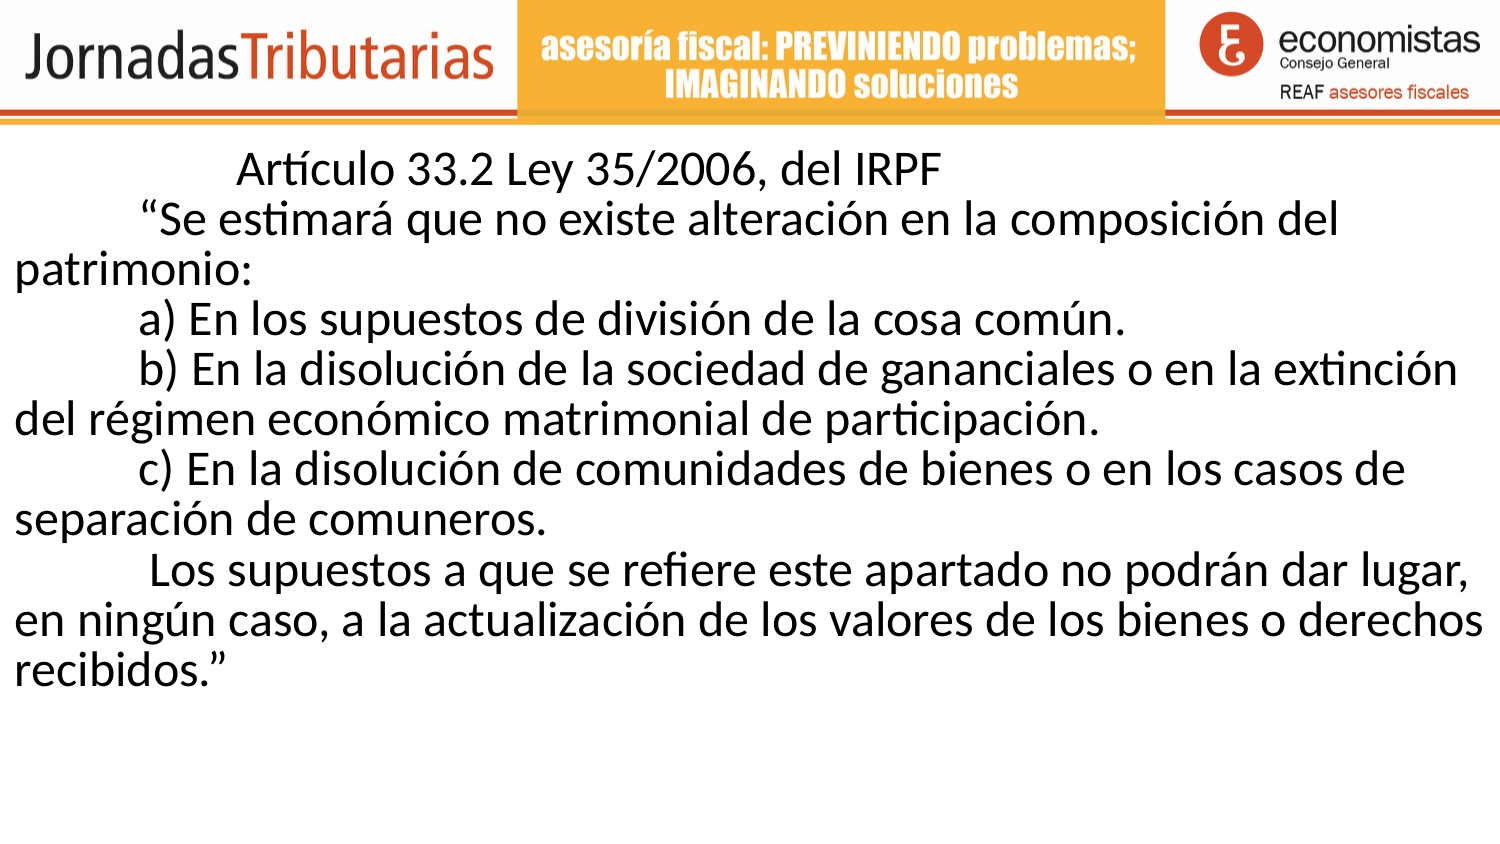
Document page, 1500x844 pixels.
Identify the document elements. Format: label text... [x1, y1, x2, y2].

picture [0, 0, 1500, 129]
text_box Artículo 33.2 Ley 35/2006, del IRPF “Se estimará que no existe alteración en la composición del patrimonio: a) En los supuestos de división de la cosa común. b) En la disolución de la sociedad de gananciales o en la extinción del régimen económico matrimonial de participación. c) En la disolución de comunidades de bienes o en los casos de separación de comuneros. Los supuestos a que se refiere este apartado no podrán dar lugar, en ningún caso, a la actualización de los valores de los bienes o derechos recibidos.” [0, 140, 1500, 827]
